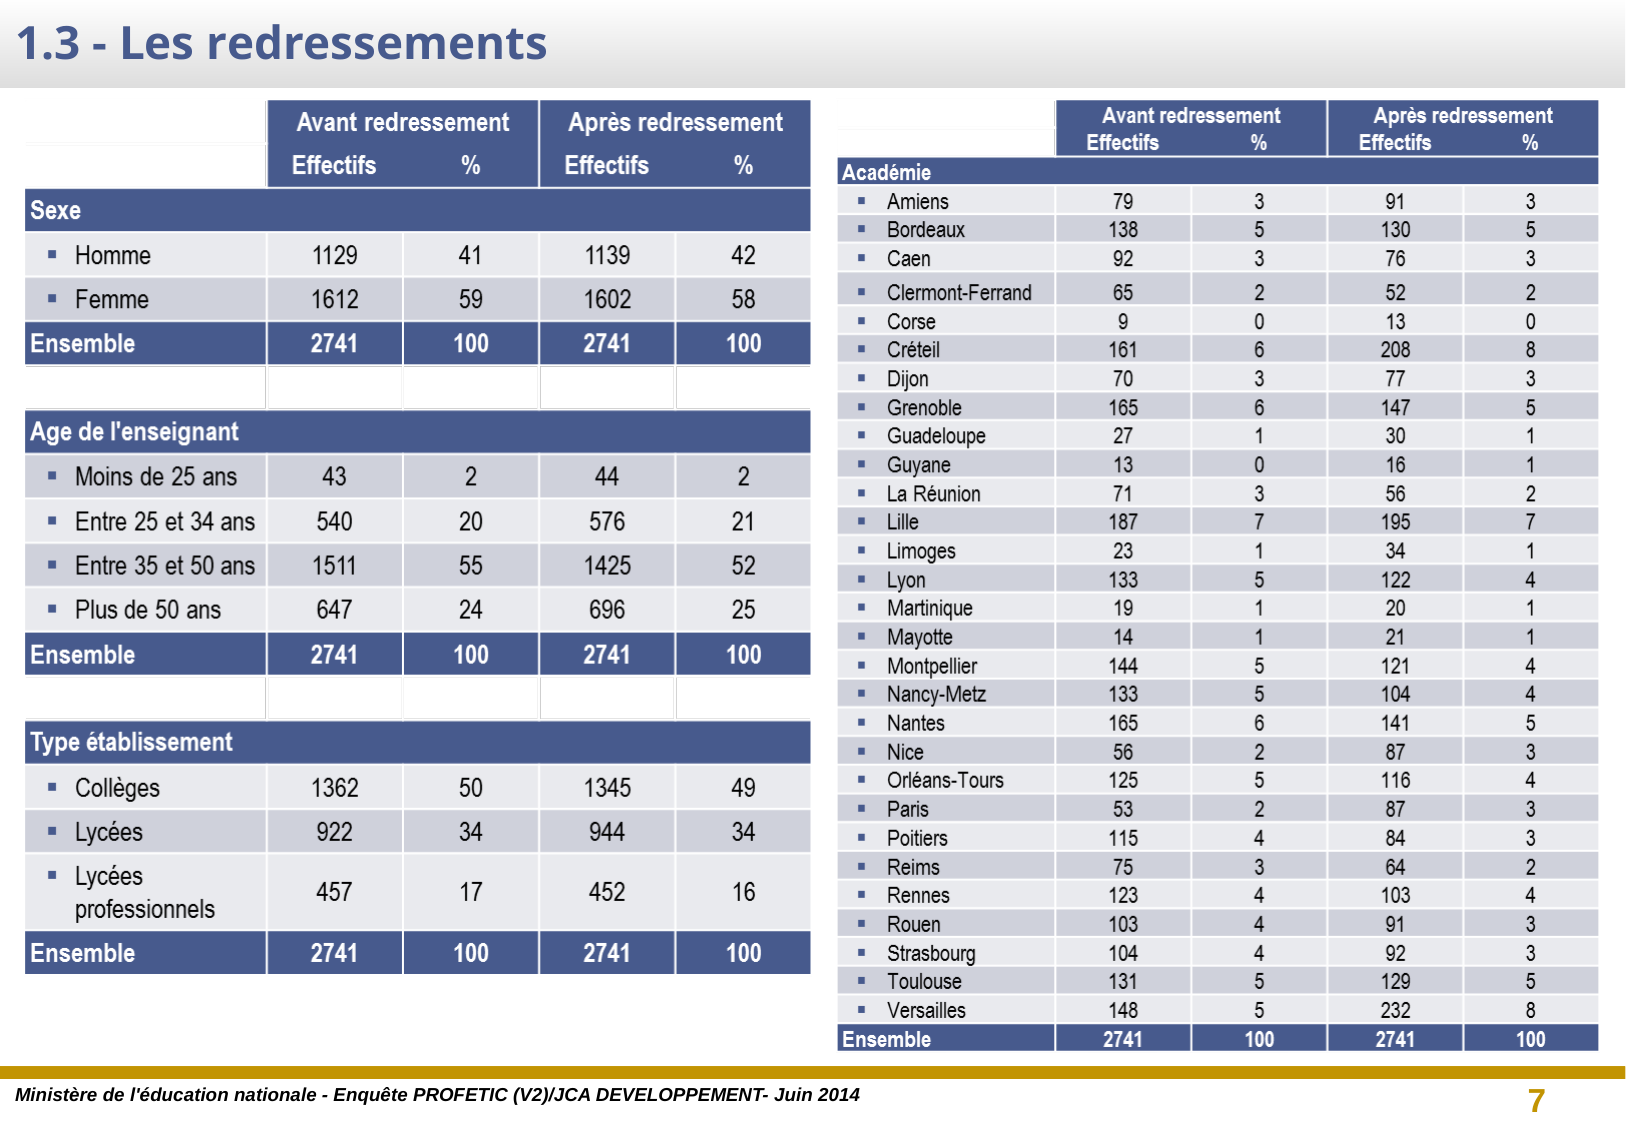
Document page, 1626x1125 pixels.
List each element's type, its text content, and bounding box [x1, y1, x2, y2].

text_box 7 [1512, 1071, 1625, 1125]
picture [836, 93, 1600, 1067]
text_box Ministère de l'éducation nationale - Enquête PROFETIC (V2)/JCA DEVELOPPEMENT- Juin 2014 [0, 1074, 1501, 1125]
title 1.3 - Les redressements [0, 0, 1625, 88]
picture [24, 97, 812, 986]
